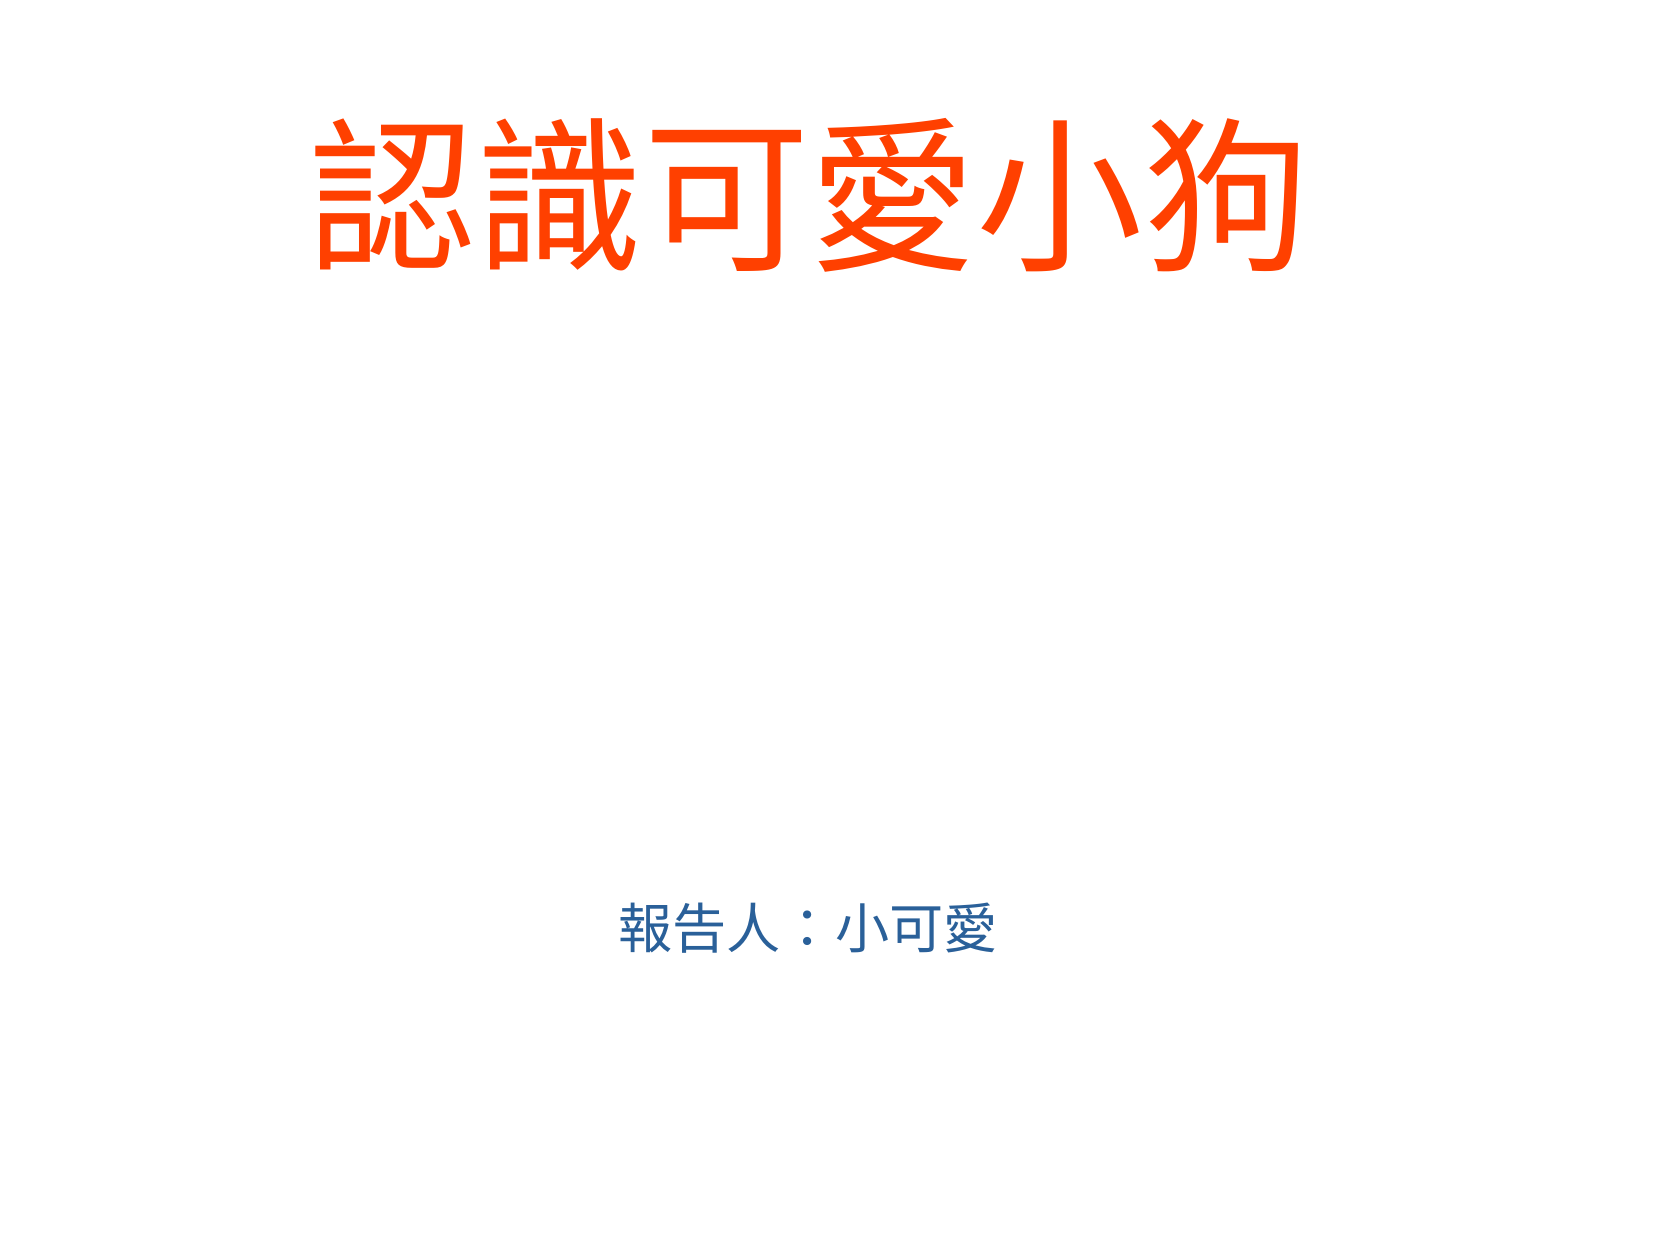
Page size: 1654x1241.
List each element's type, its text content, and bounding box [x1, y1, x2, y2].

subtitle 報告人：小可愛 [80, 868, 1536, 981]
title 認識可愛小狗 [49, 59, 1571, 314]
